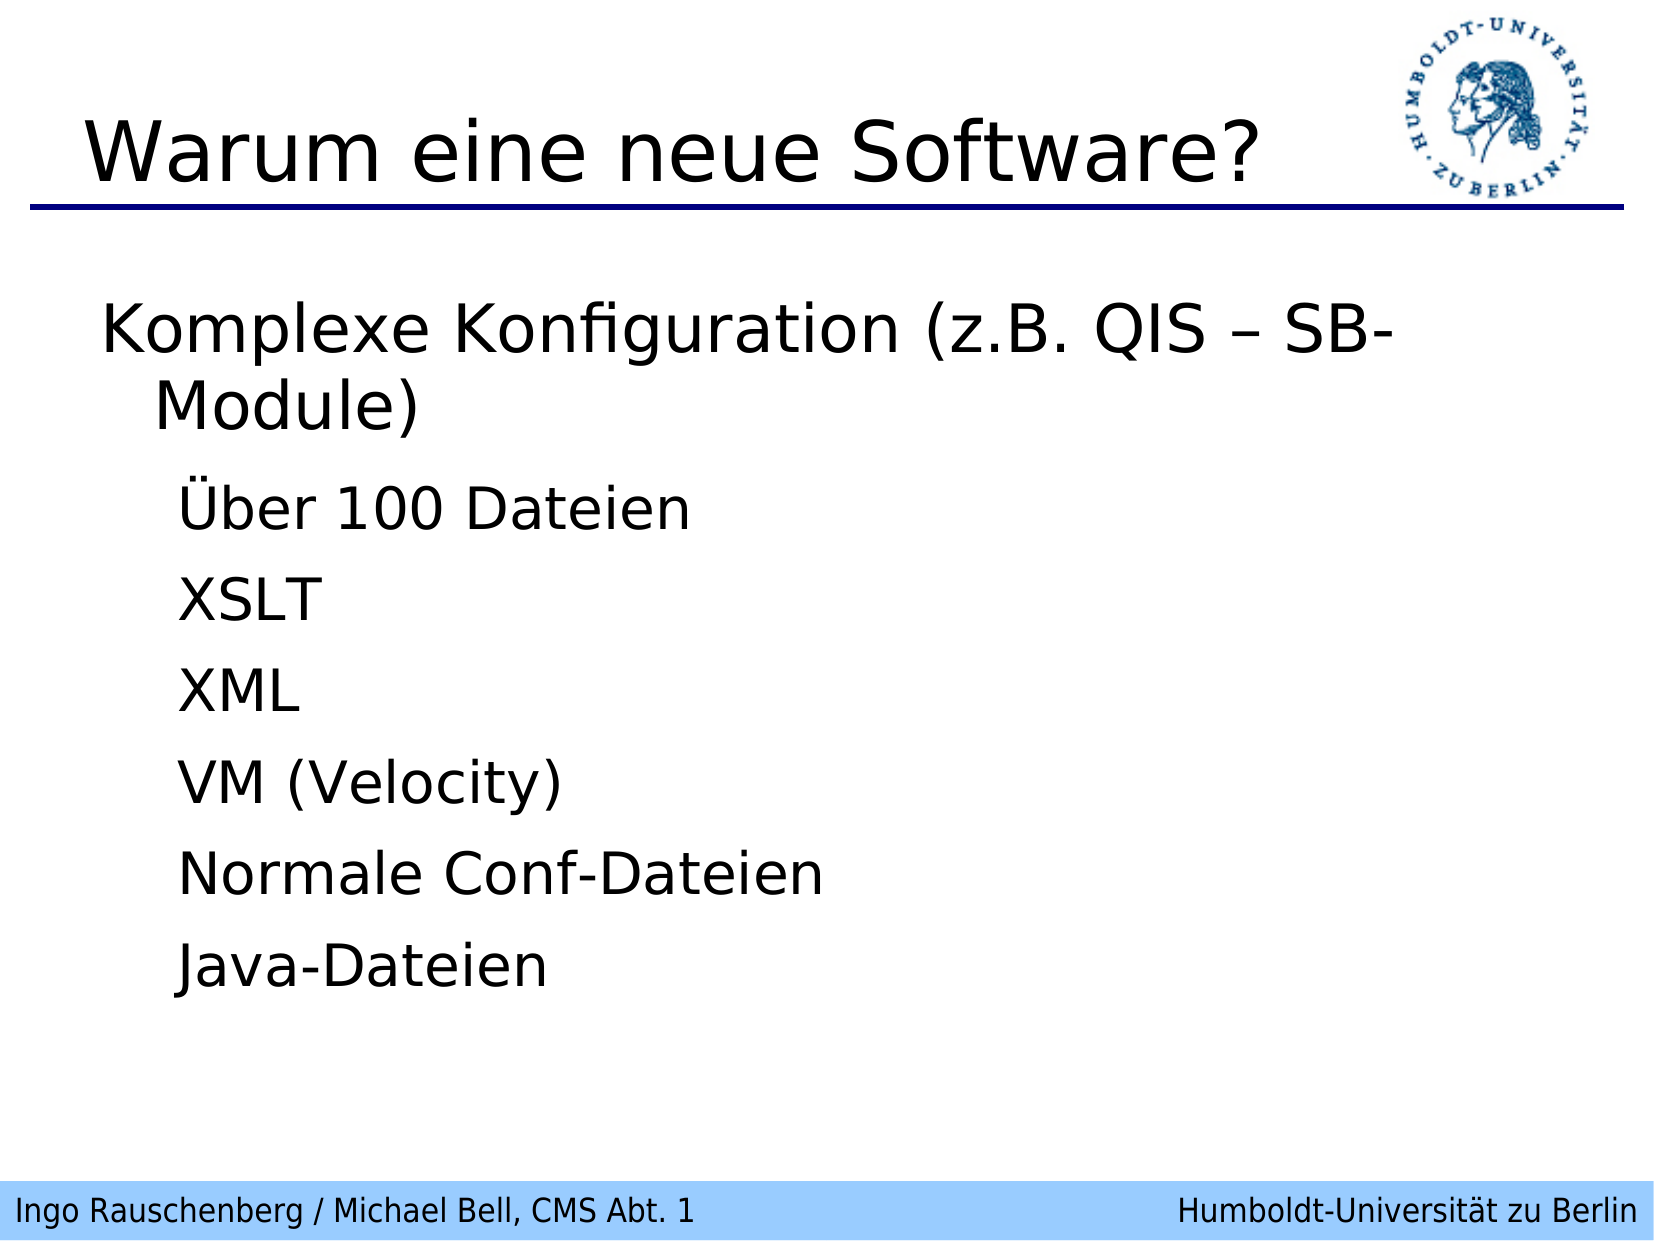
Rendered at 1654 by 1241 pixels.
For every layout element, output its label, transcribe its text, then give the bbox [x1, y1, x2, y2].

text_box Ingo Rauschenberg / Michael Bell, CMS Abt. 1 [0, 1181, 826, 1241]
list Komplexe Konfiguration (z.B. QIS – SB-Module) Über 100 Dateien XSLT XML VM (Velocity) Normale Conf-Dateien Java-Dateien [82, 290, 1571, 1094]
picture [1398, 10, 1595, 204]
title Warum eine neue Software? [82, 56, 1571, 250]
text_box Humboldt-Universität zu Berlin [826, 1181, 1654, 1241]
